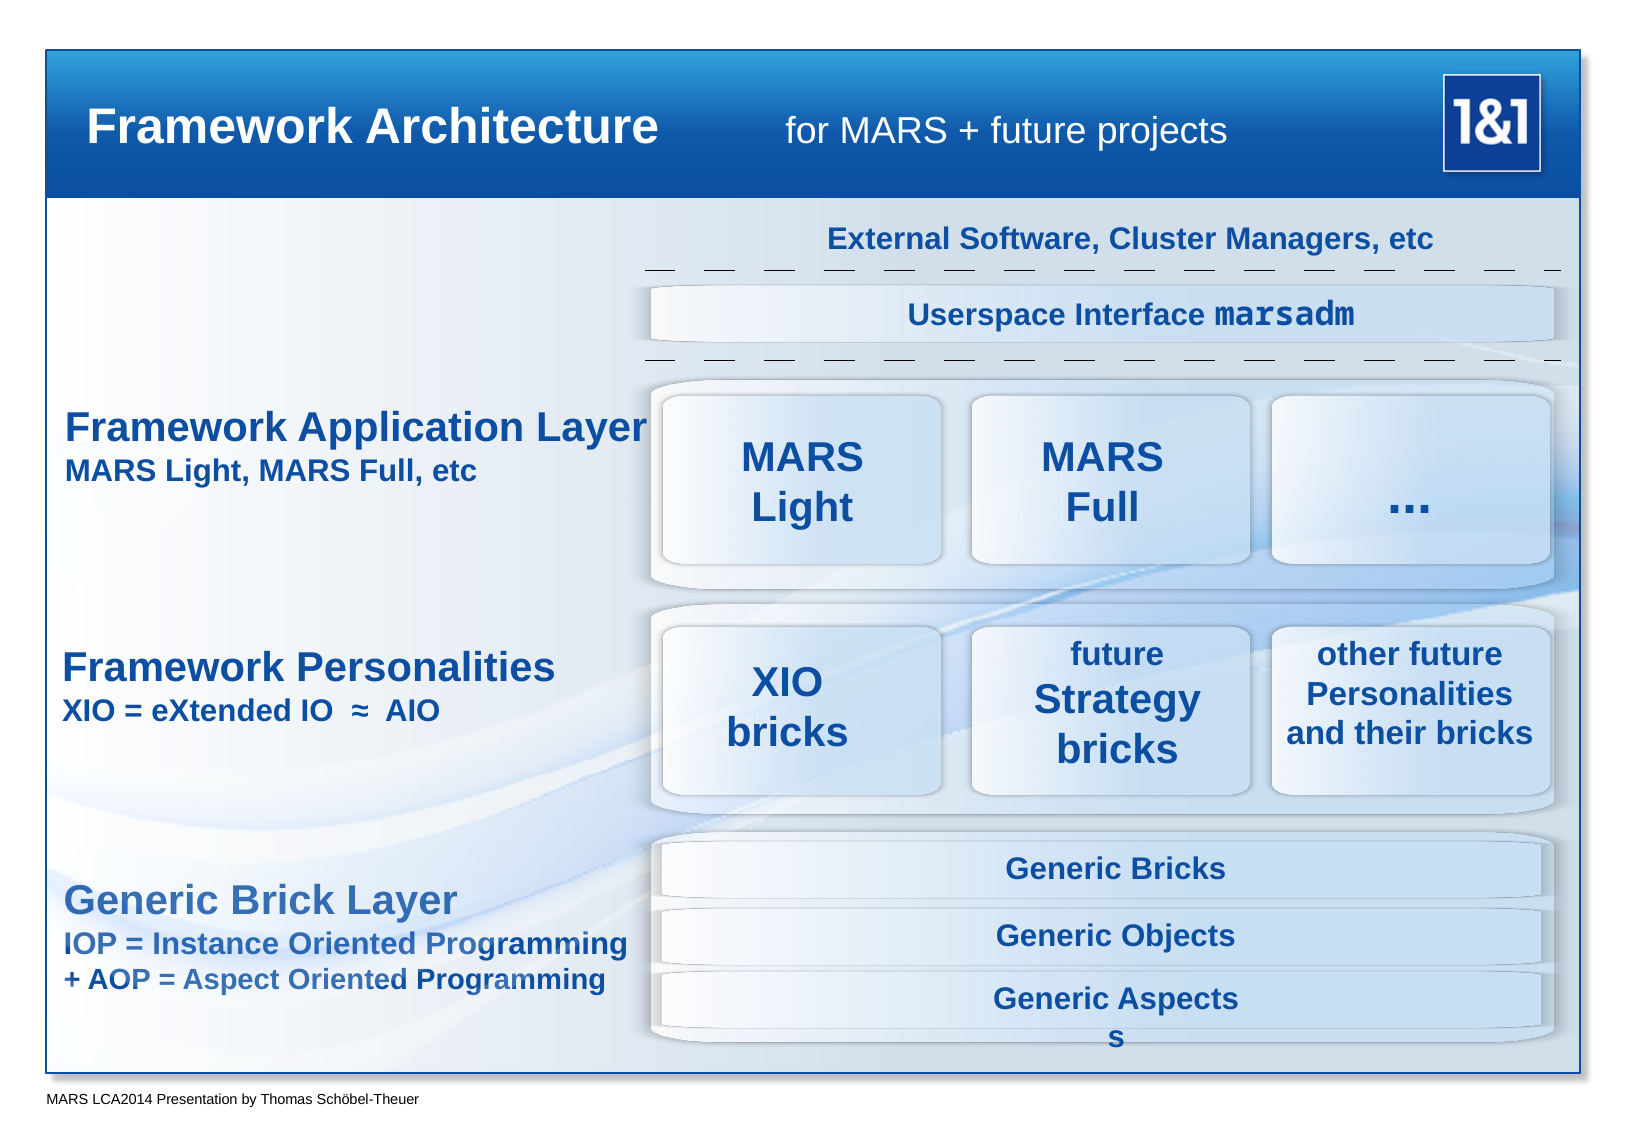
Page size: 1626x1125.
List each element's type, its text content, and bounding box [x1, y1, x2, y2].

text_box Framework Personalities XIO = eXtended IO ≈ AIO [45, 630, 646, 736]
text_box XIO bricks [675, 645, 901, 751]
text_box ... [1297, 450, 1523, 526]
picture [44, 48, 1597, 1090]
text_box MARS Light [690, 420, 916, 526]
text_box External Software, Cluster Managers, etc [749, 210, 1513, 256]
text_box Generic Bricks [734, 840, 1498, 886]
text_box MARS Full [990, 420, 1216, 526]
footer MARS LCA2014 Presentation by Thomas Schöbel-Theuer [46, 1068, 561, 1125]
title Framework Architecture for MARS + future projects [86, 51, 1416, 196]
text_box other future Personalities and their bricks [1260, 620, 1561, 777]
text_box future Strategy bricks [1005, 620, 1231, 777]
text_box Userspace Interface marsadm [749, 283, 1513, 330]
text_box Generic Aspects s [735, 970, 1498, 1016]
text_box Framework Application Layer MARS Light, MARS Full, etc [47, 389, 651, 496]
text_box Generic Objects [734, 906, 1498, 953]
